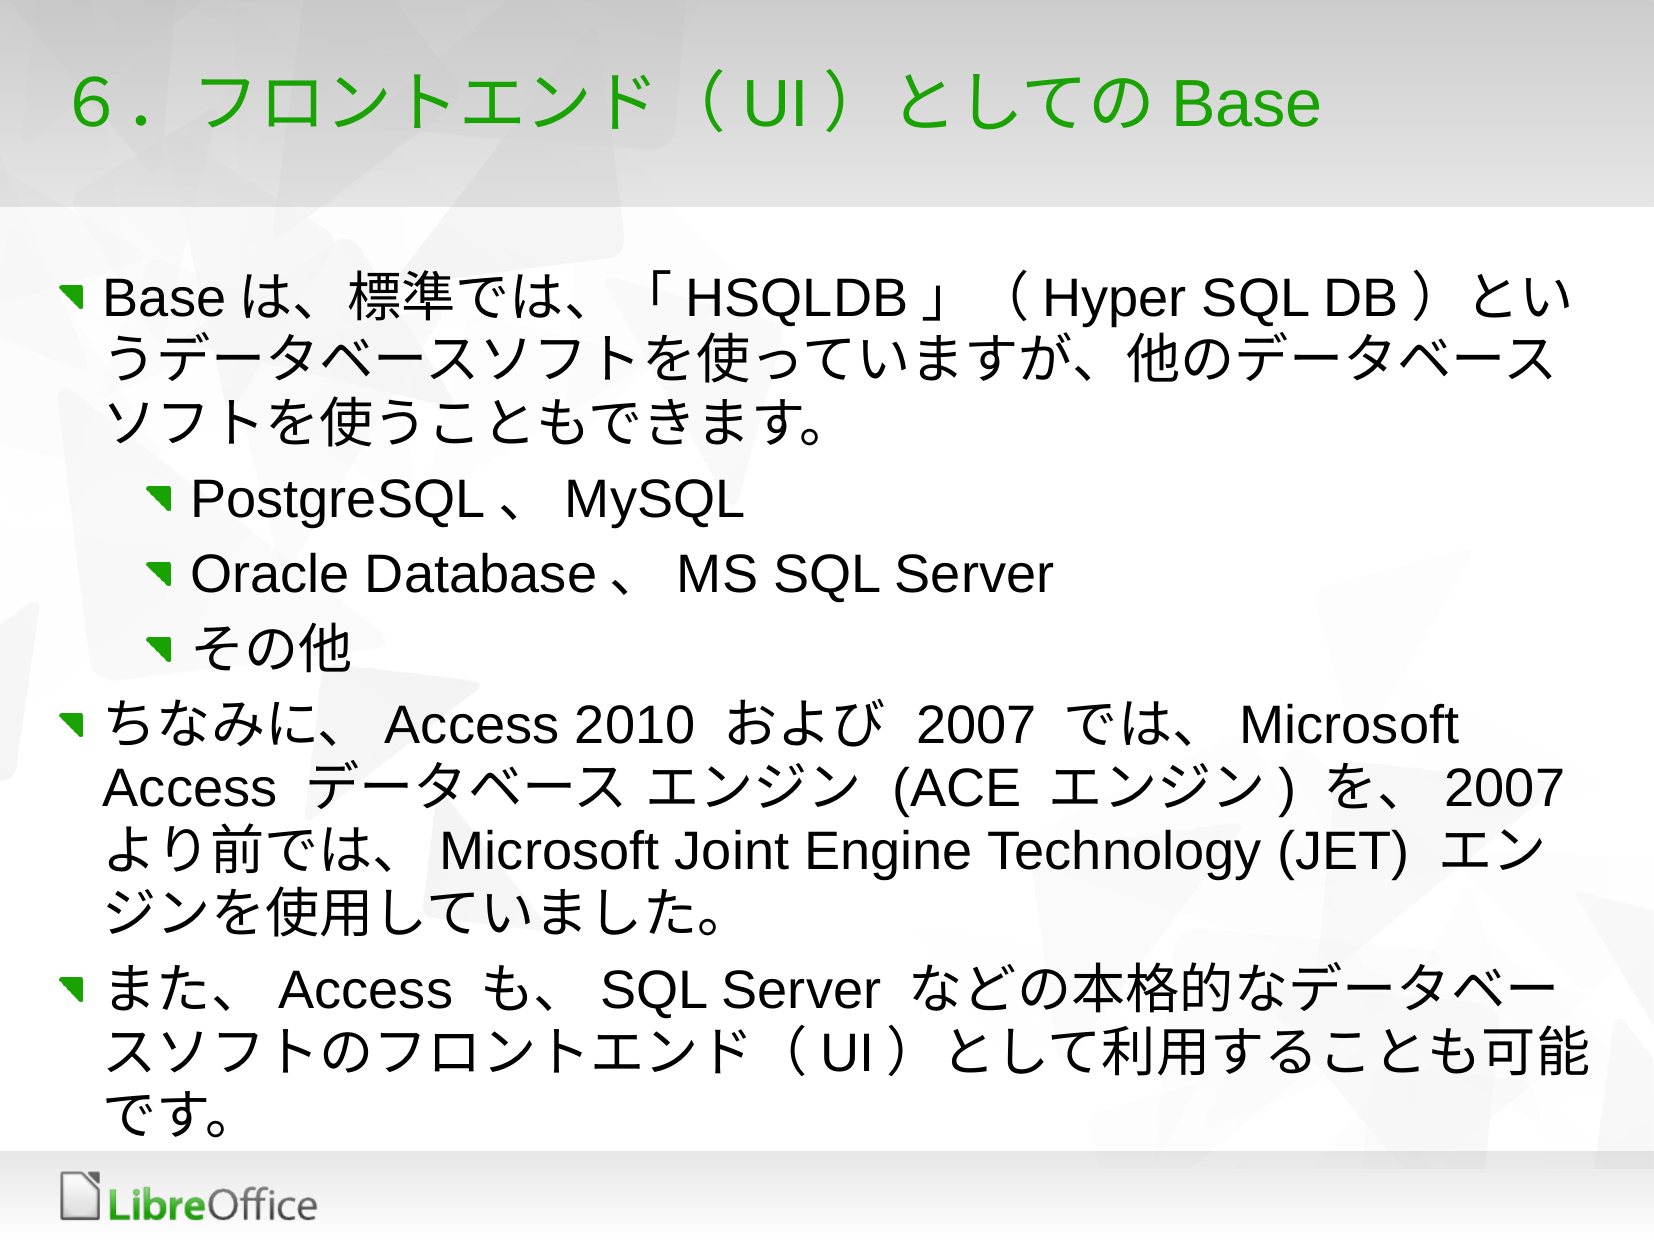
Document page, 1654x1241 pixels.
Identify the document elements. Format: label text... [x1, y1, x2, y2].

picture [915, 548, 1654, 1169]
list Baseは、標準では、「HSQLDB」（Hyper SQL DB）というデータベースソフトを使っていますが、他のデータベースソフトを使うこともできます。 PostgreSQL、MySQL Oracle Database、MS SQL Server その他 ちなみに、Access 2010 および 2007 では、Microsoft Access データベース エンジン (ACE エンジン) を、2007 より前では、Microsoft Joint Engine Technology (JET) エンジンを使用していました。 また、Access も、SQL Server などの本格的なデータベースソフトのフロントエンド（UI）として利用することも可能です。 [59, 265, 1595, 1084]
picture [0, 0, 783, 931]
picture [41, 1152, 337, 1240]
title ６．フロントエンド（UI）としてのBase [59, 29, 1595, 178]
